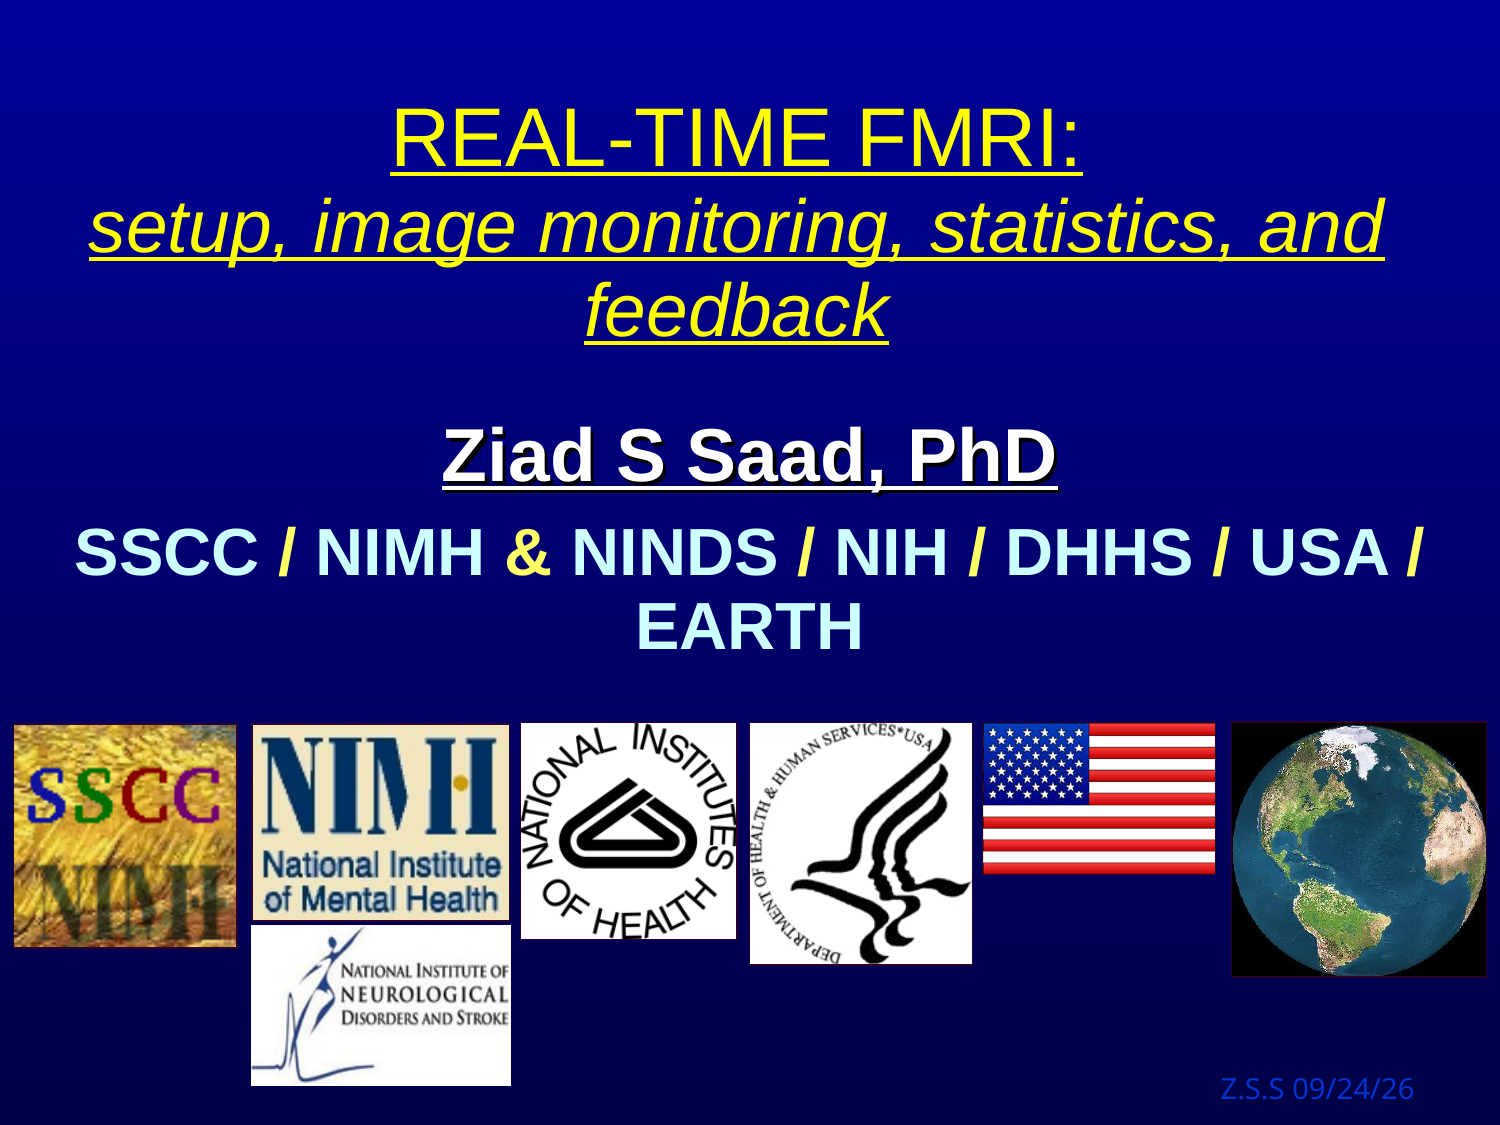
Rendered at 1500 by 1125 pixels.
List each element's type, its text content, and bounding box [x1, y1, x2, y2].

picture [750, 723, 972, 965]
picture [521, 723, 737, 939]
picture [983, 723, 1215, 874]
picture [252, 725, 509, 921]
subtitle Ziad S Saad, PhD SSCC / NIMH & NINDS / NIH / DHHS / USA / EARTH [0, 406, 1500, 694]
picture [1232, 722, 1486, 977]
picture [251, 925, 511, 1086]
picture [14, 725, 237, 948]
title REAL-TIME FMRI: setup, image monitoring, statistics, and feedback [54, 74, 1420, 370]
